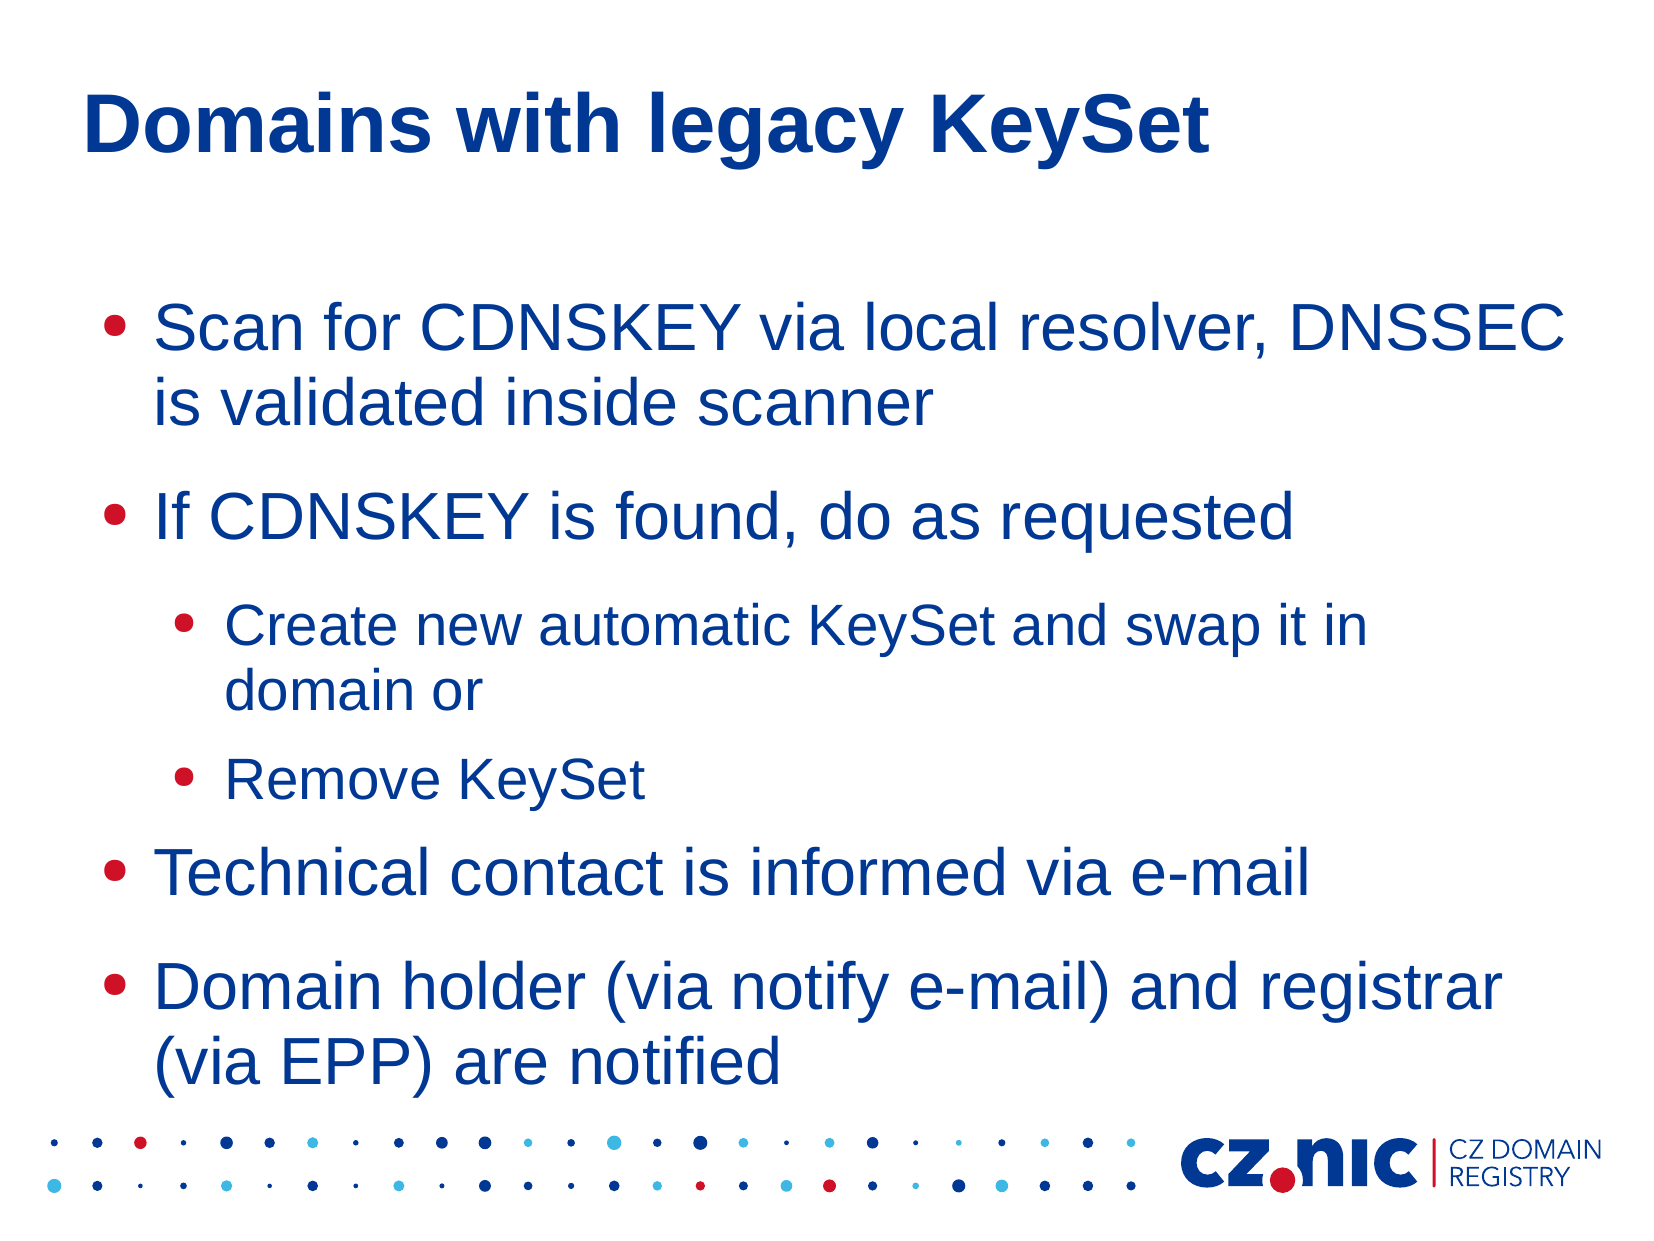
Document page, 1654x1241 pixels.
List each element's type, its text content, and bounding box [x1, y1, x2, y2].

title Domains with legacy KeySet [82, 70, 1571, 178]
list Scan for CDNSKEY via local resolver, DNSSEC is validated inside scanner If CDNSKEY is found, do as requested Create new automatic KeySet and swap it in domain or Remove KeySet Technical contact is informed via e-mail Domain holder (via notify e-mail) and registrar (via EPP) are notified [82, 290, 1571, 1010]
